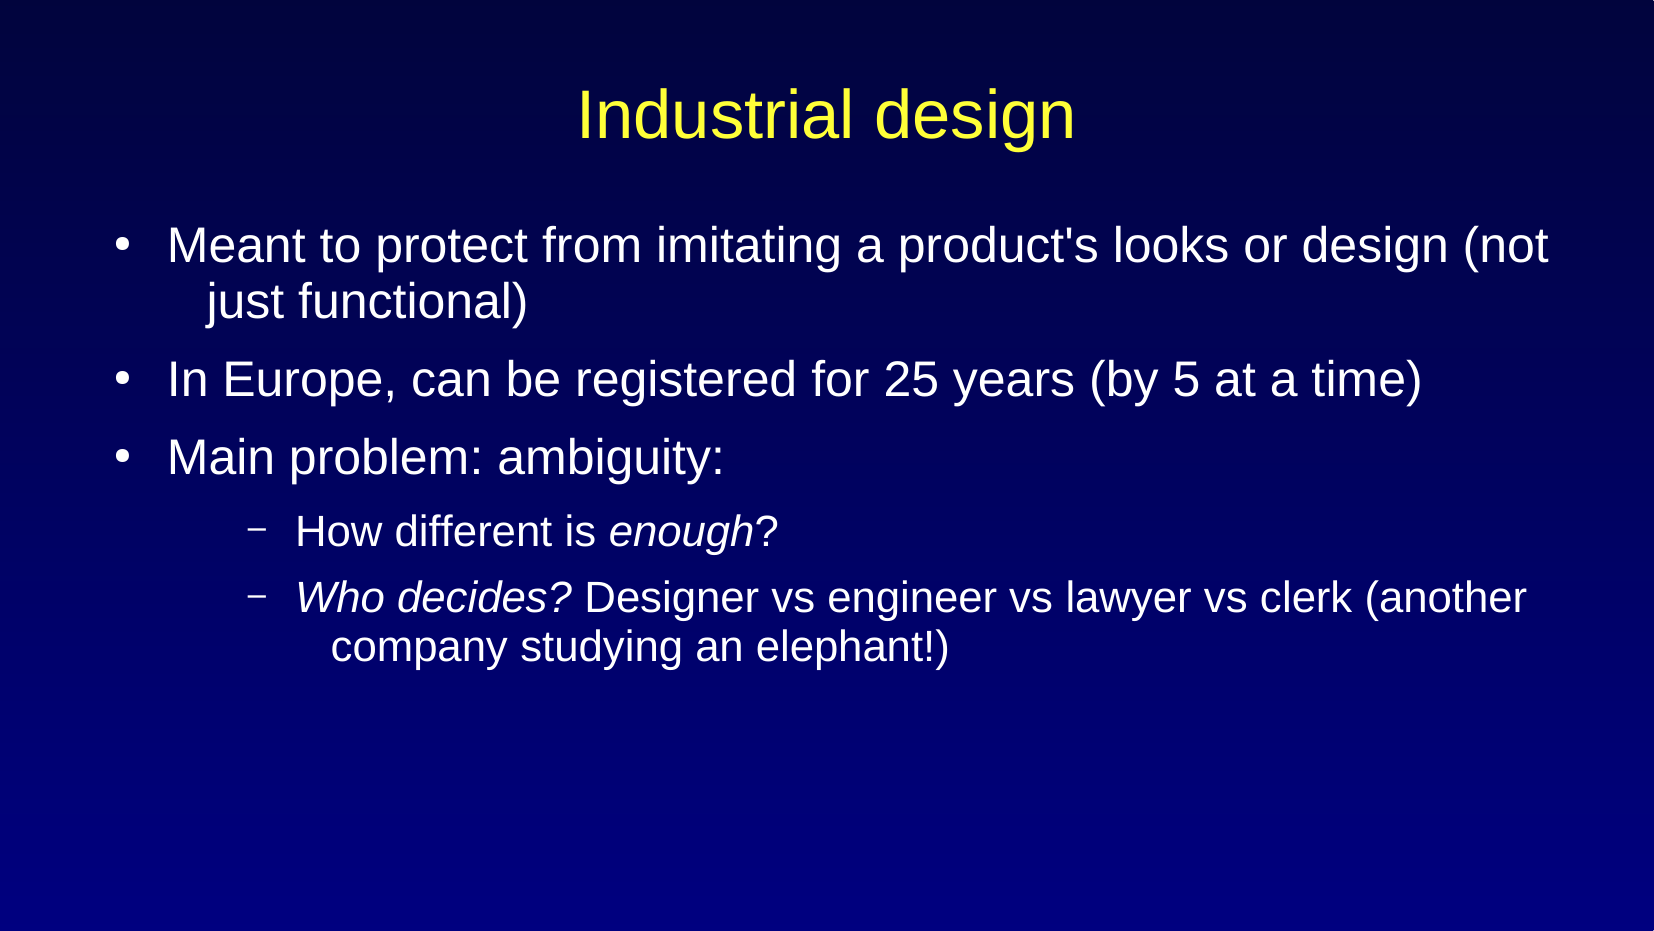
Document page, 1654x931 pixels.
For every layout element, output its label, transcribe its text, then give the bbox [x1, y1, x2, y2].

list Meant to protect from imitating a product's looks or design (not just functional) In Europe, can be registered for 25 years (by 5 at a time) Main problem: ambiguity: How different is enough? Who decides? Designer vs engineer vs lawyer vs clerk (another company studying an elephant!) [82, 217, 1571, 758]
title Industrial design [82, 37, 1571, 193]
